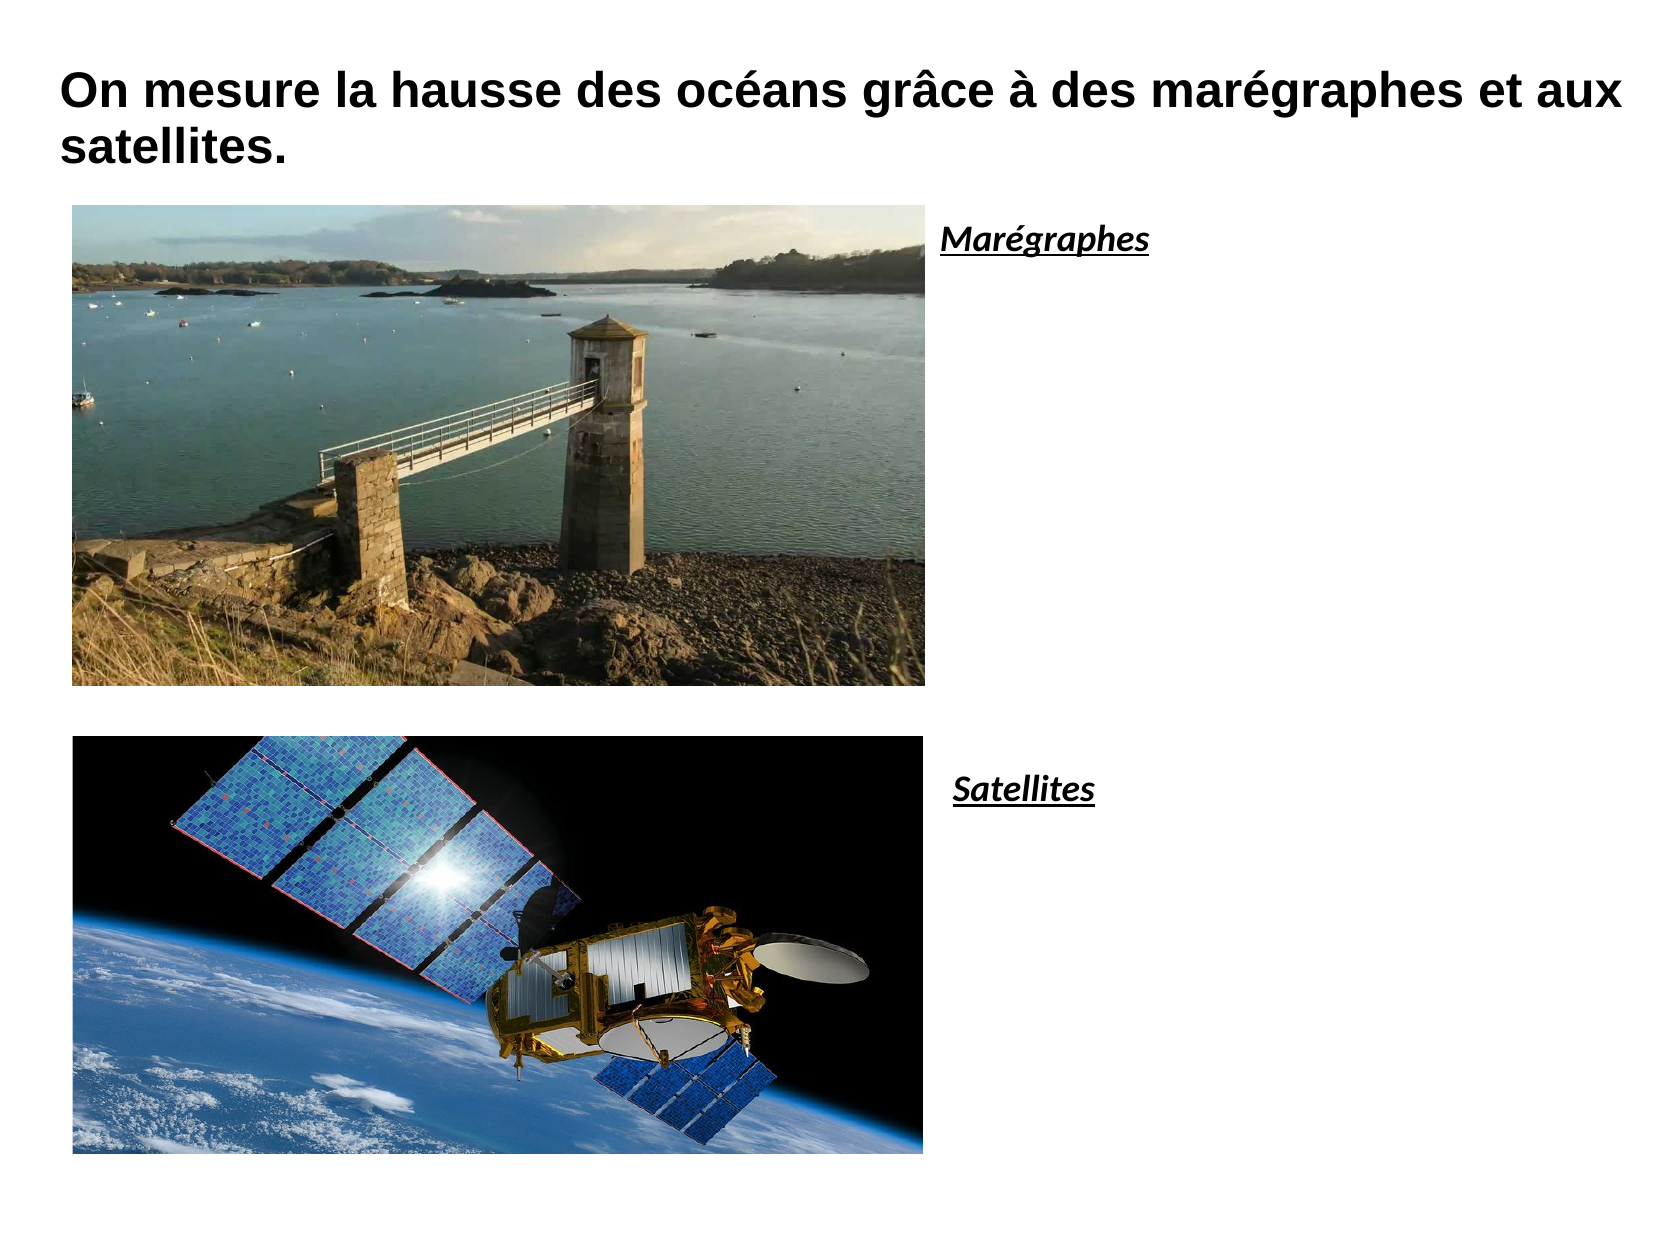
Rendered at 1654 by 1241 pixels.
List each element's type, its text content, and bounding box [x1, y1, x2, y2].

text_box Satellites [937, 756, 1327, 818]
picture [72, 736, 923, 1154]
text_box Marégraphes [924, 206, 1601, 267]
picture [72, 205, 925, 686]
text_box On mesure la hausse des océans grâce à des marégraphes et aux satellites. [44, 55, 1654, 182]
